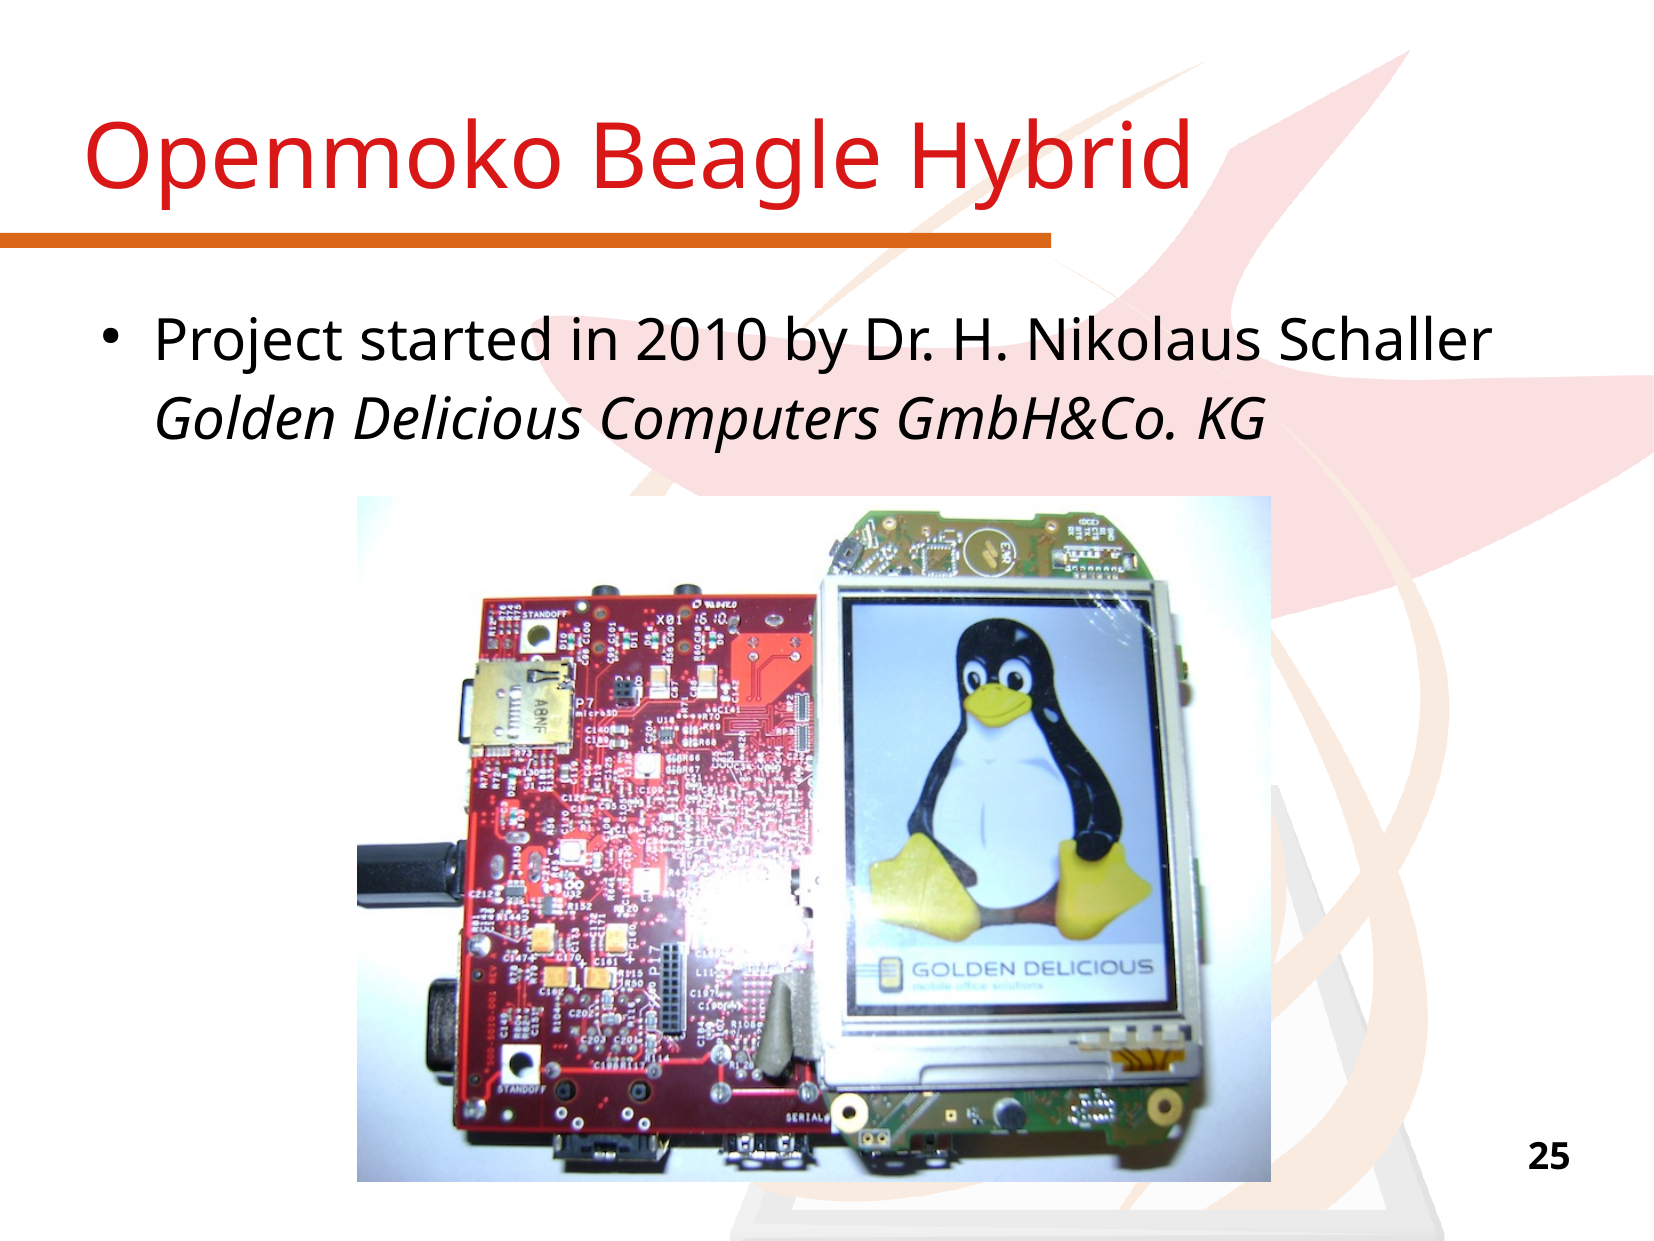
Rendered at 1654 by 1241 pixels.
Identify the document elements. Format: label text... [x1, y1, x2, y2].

title Openmoko Beagle Hybrid [82, 49, 1571, 256]
picture [357, 49, 1654, 1241]
list Project started in 2010 by Dr. H. Nikolaus Schaller Golden Delicious Computers GmbH&Co. KG [82, 256, 1571, 1042]
